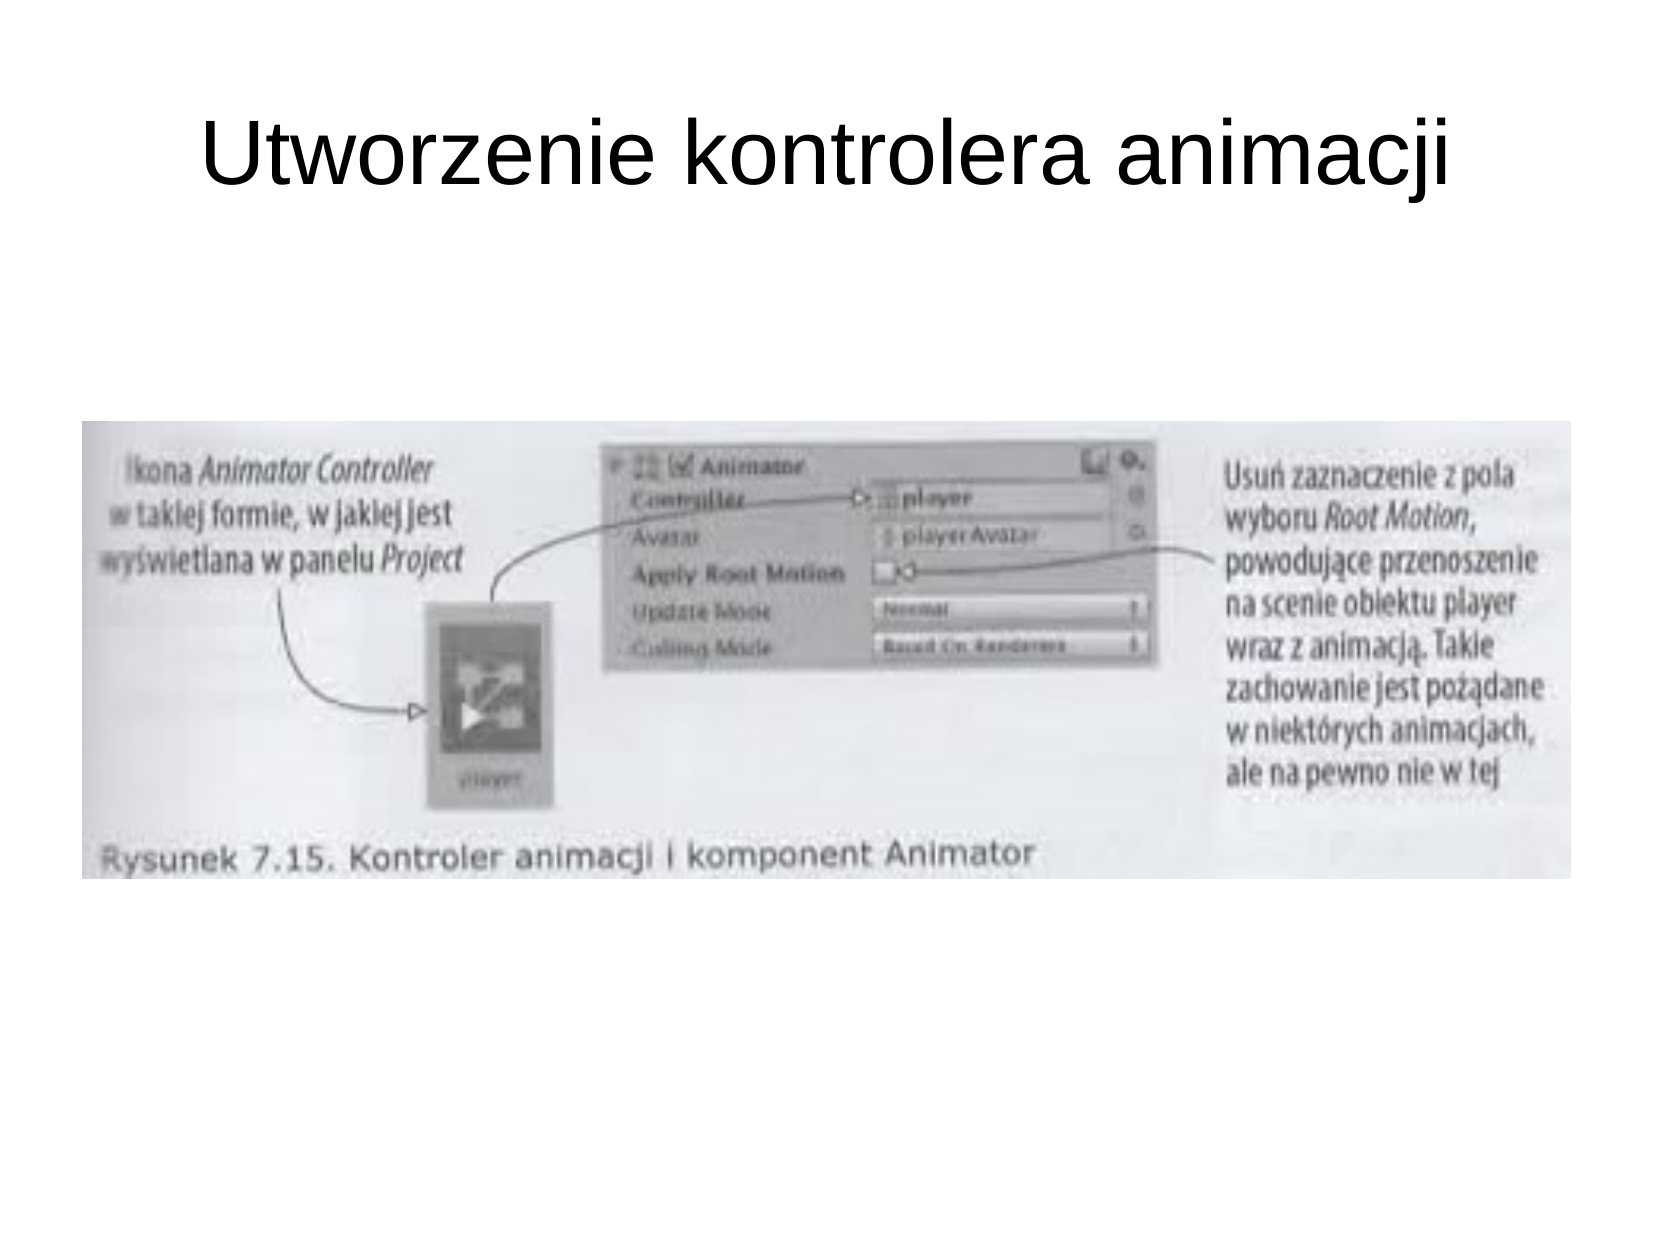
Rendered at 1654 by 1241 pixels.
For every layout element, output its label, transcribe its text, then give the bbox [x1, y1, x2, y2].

picture [82, 421, 1571, 879]
title Utworzenie kontrolera animacji [82, 49, 1571, 257]
